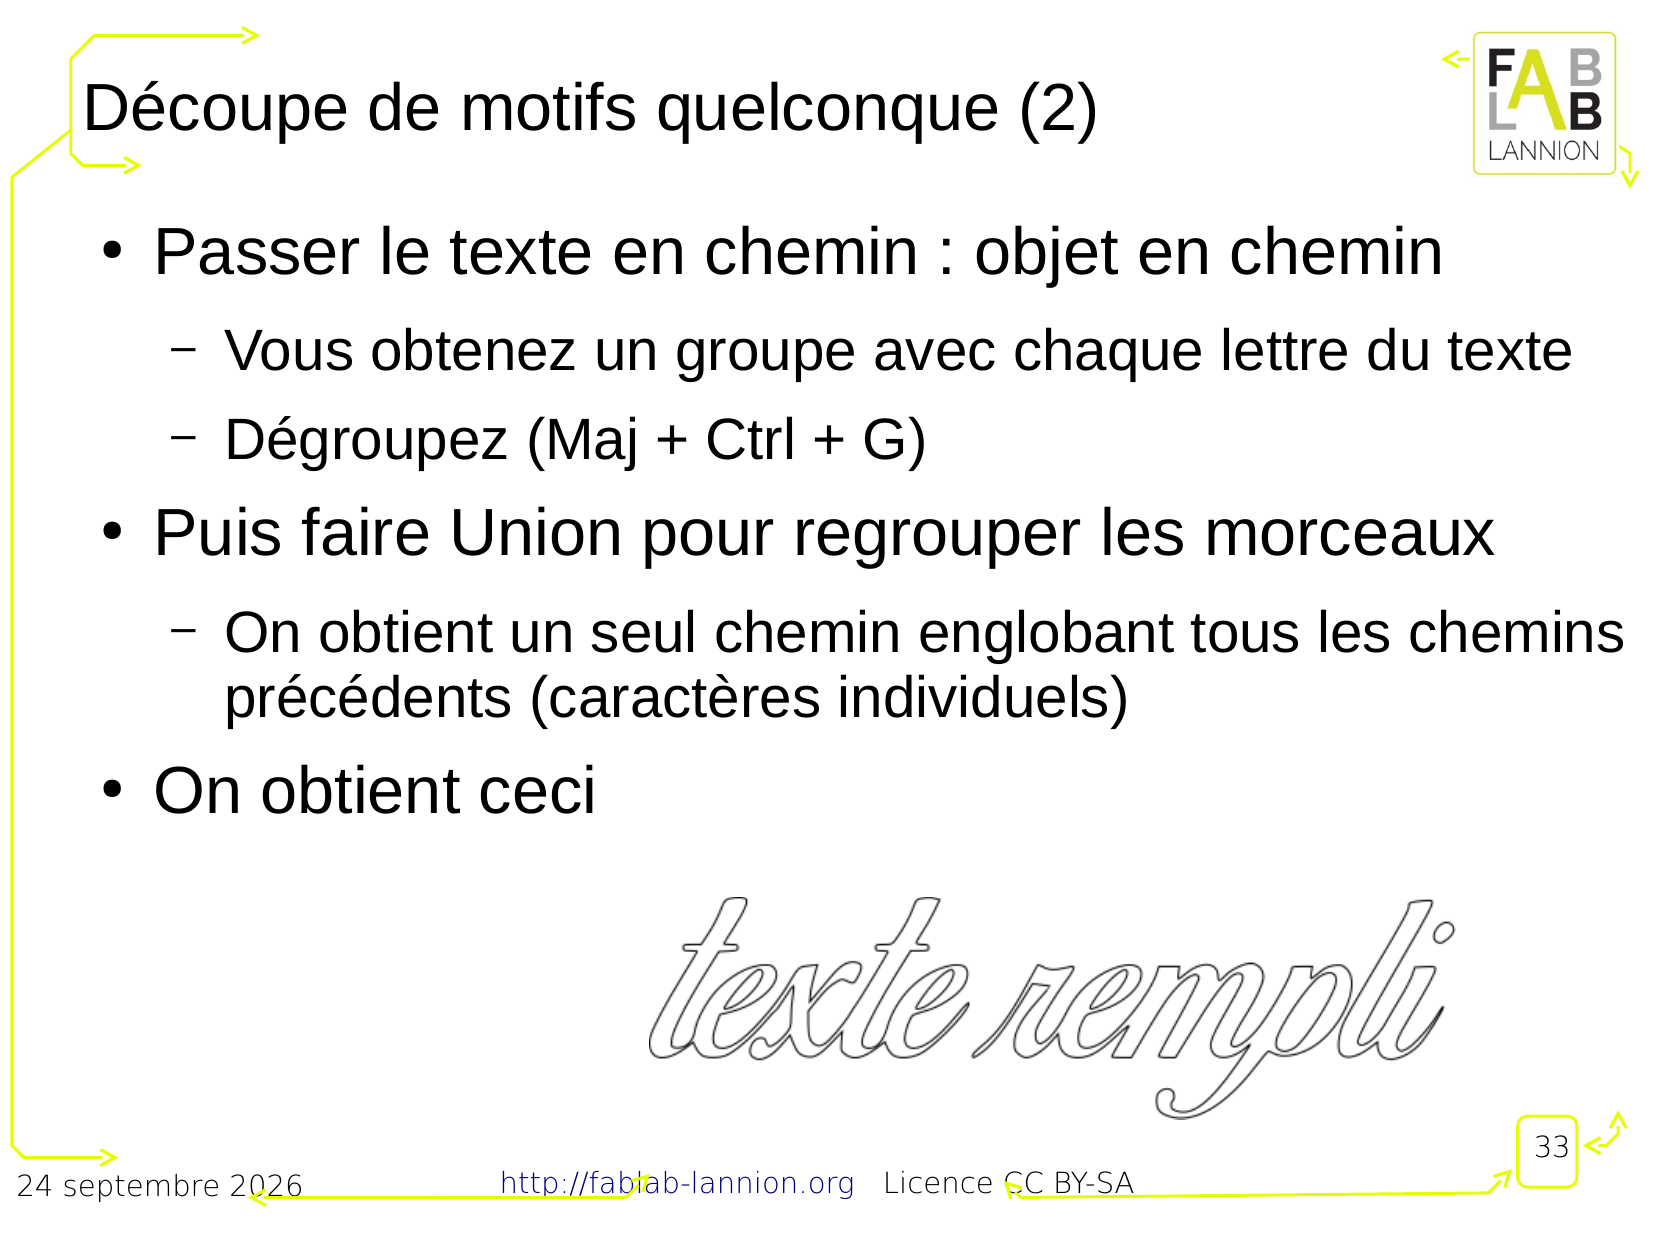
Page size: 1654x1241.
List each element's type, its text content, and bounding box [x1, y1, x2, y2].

picture [649, 897, 1456, 1120]
list Passer le texte en chemin : objet en chemin Vous obtenez un groupe avec chaque lettre du texte Dégroupez (Maj + Ctrl + G) Puis faire Union pour regrouper les morceaux On obtient un seul chemin englobant tous les chemins précédents (caractères individuels) On obtient ceci [82, 213, 1642, 1075]
picture [1470, 29, 1619, 178]
title Découpe de motifs quelconque (2) [82, 49, 1441, 166]
